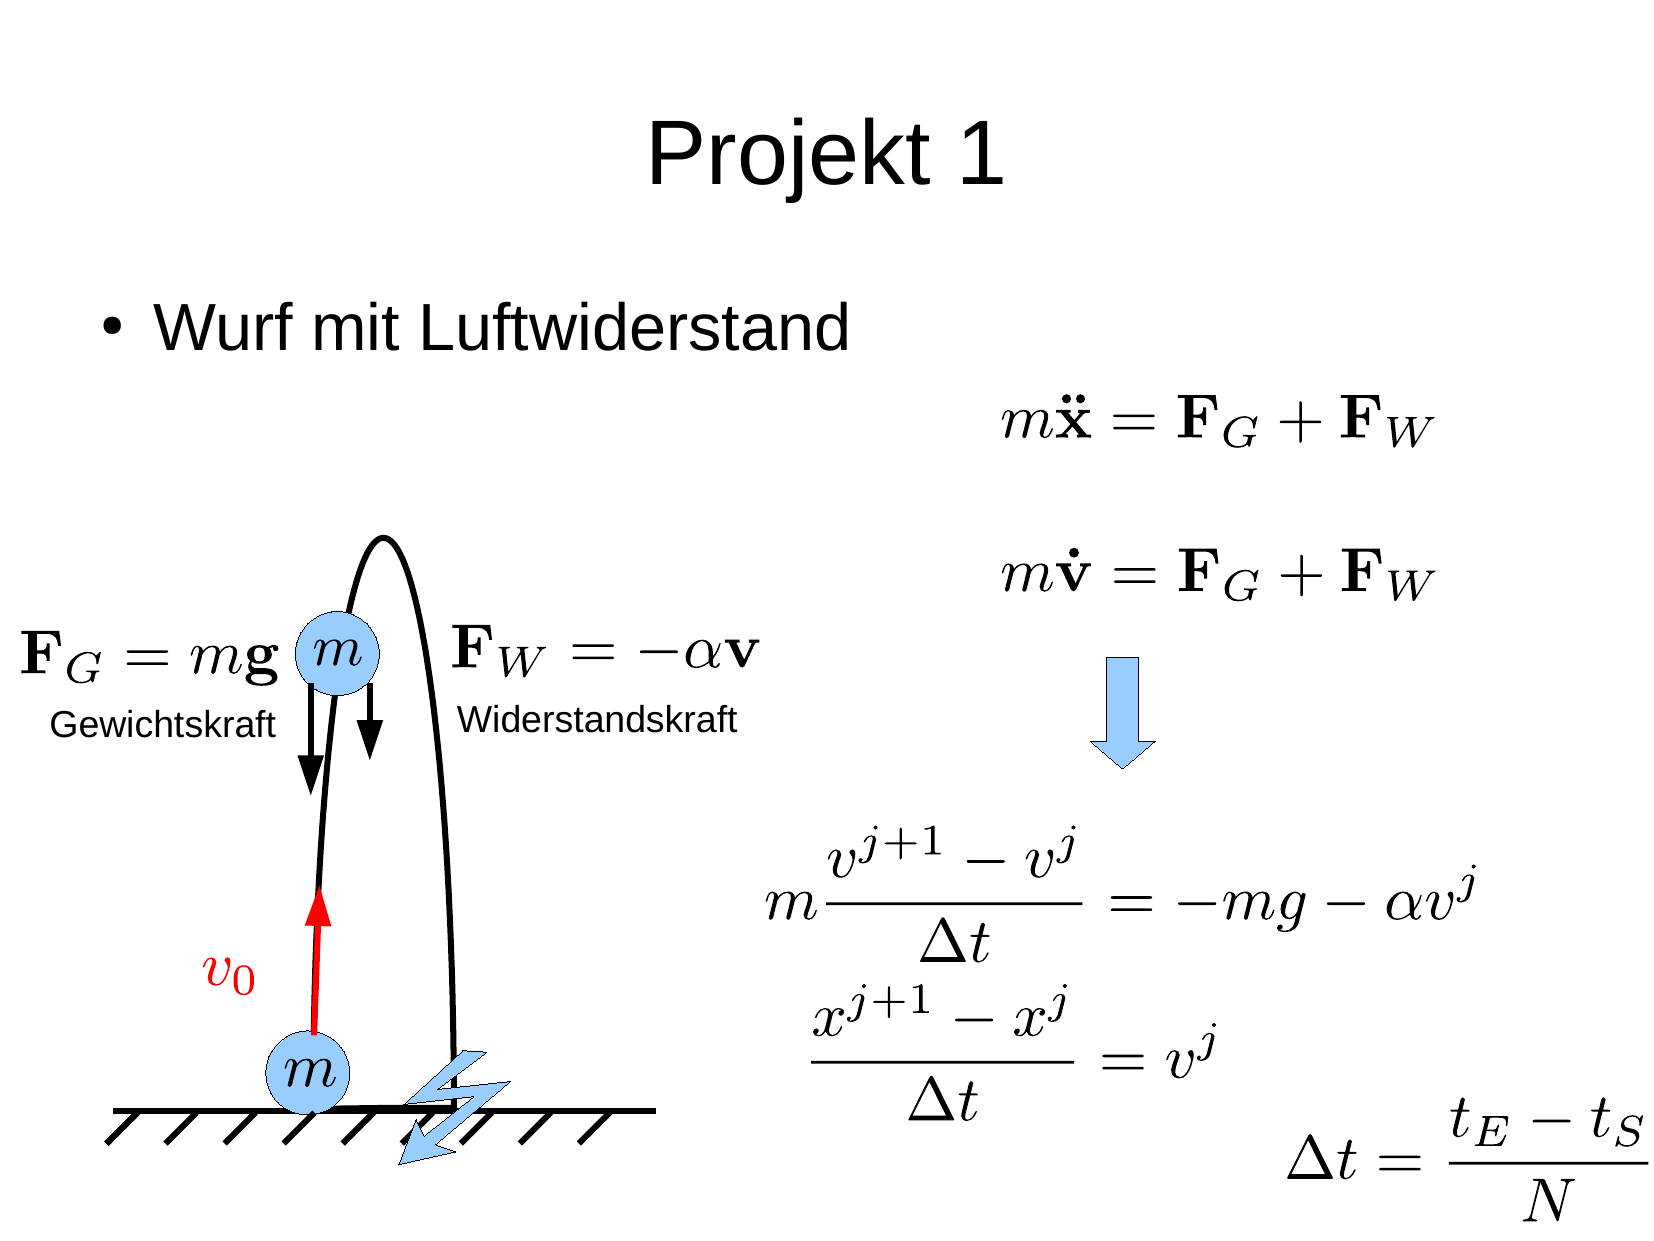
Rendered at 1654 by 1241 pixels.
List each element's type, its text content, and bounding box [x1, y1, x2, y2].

text_box [1090, 657, 1156, 769]
text_box [449, 624, 763, 678]
text_box [999, 547, 1439, 602]
text_box [811, 983, 1221, 1122]
list Wurf mit Luftwiderstand [82, 290, 1571, 1094]
title Projekt 1 [82, 56, 1571, 250]
text_box [18, 630, 281, 686]
text_box Gewichtskraft [34, 696, 292, 754]
text_box [763, 825, 1480, 963]
text_box [265, 537, 511, 1165]
text_box [1284, 1097, 1649, 1222]
text_box Widerstandskraft [442, 690, 754, 748]
text_box [201, 957, 257, 996]
text_box [999, 394, 1438, 448]
